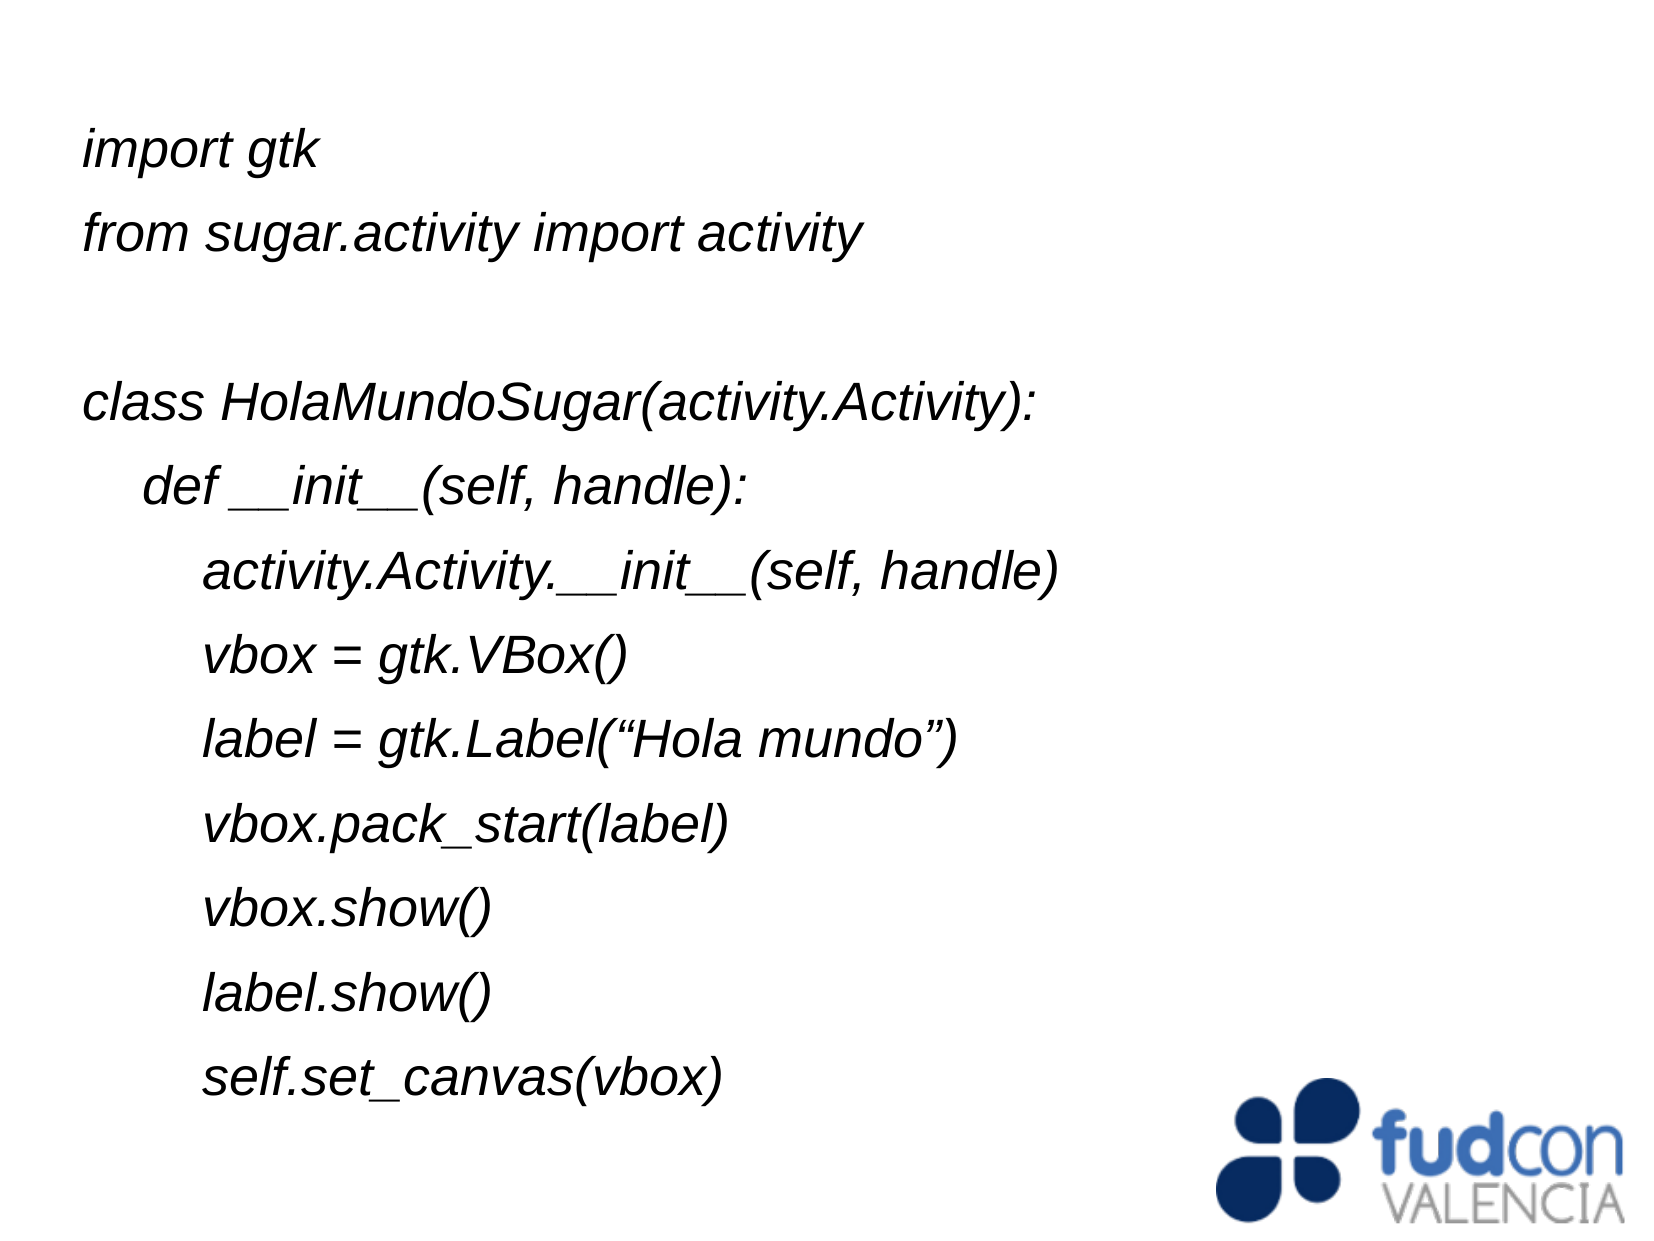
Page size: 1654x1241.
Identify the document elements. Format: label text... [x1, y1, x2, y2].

list import gtk from sugar.activity import activity class HolaMundoSugar(activity.Activity): def __init__(self, handle): activity.Activity.__init__(self, handle) vbox = gtk.VBox() label = gtk.Label(“Hola mundo”) vbox.pack_start(label) vbox.show() label.show() self.set_canvas(vbox) [82, 118, 1571, 1109]
picture [1216, 1078, 1643, 1230]
